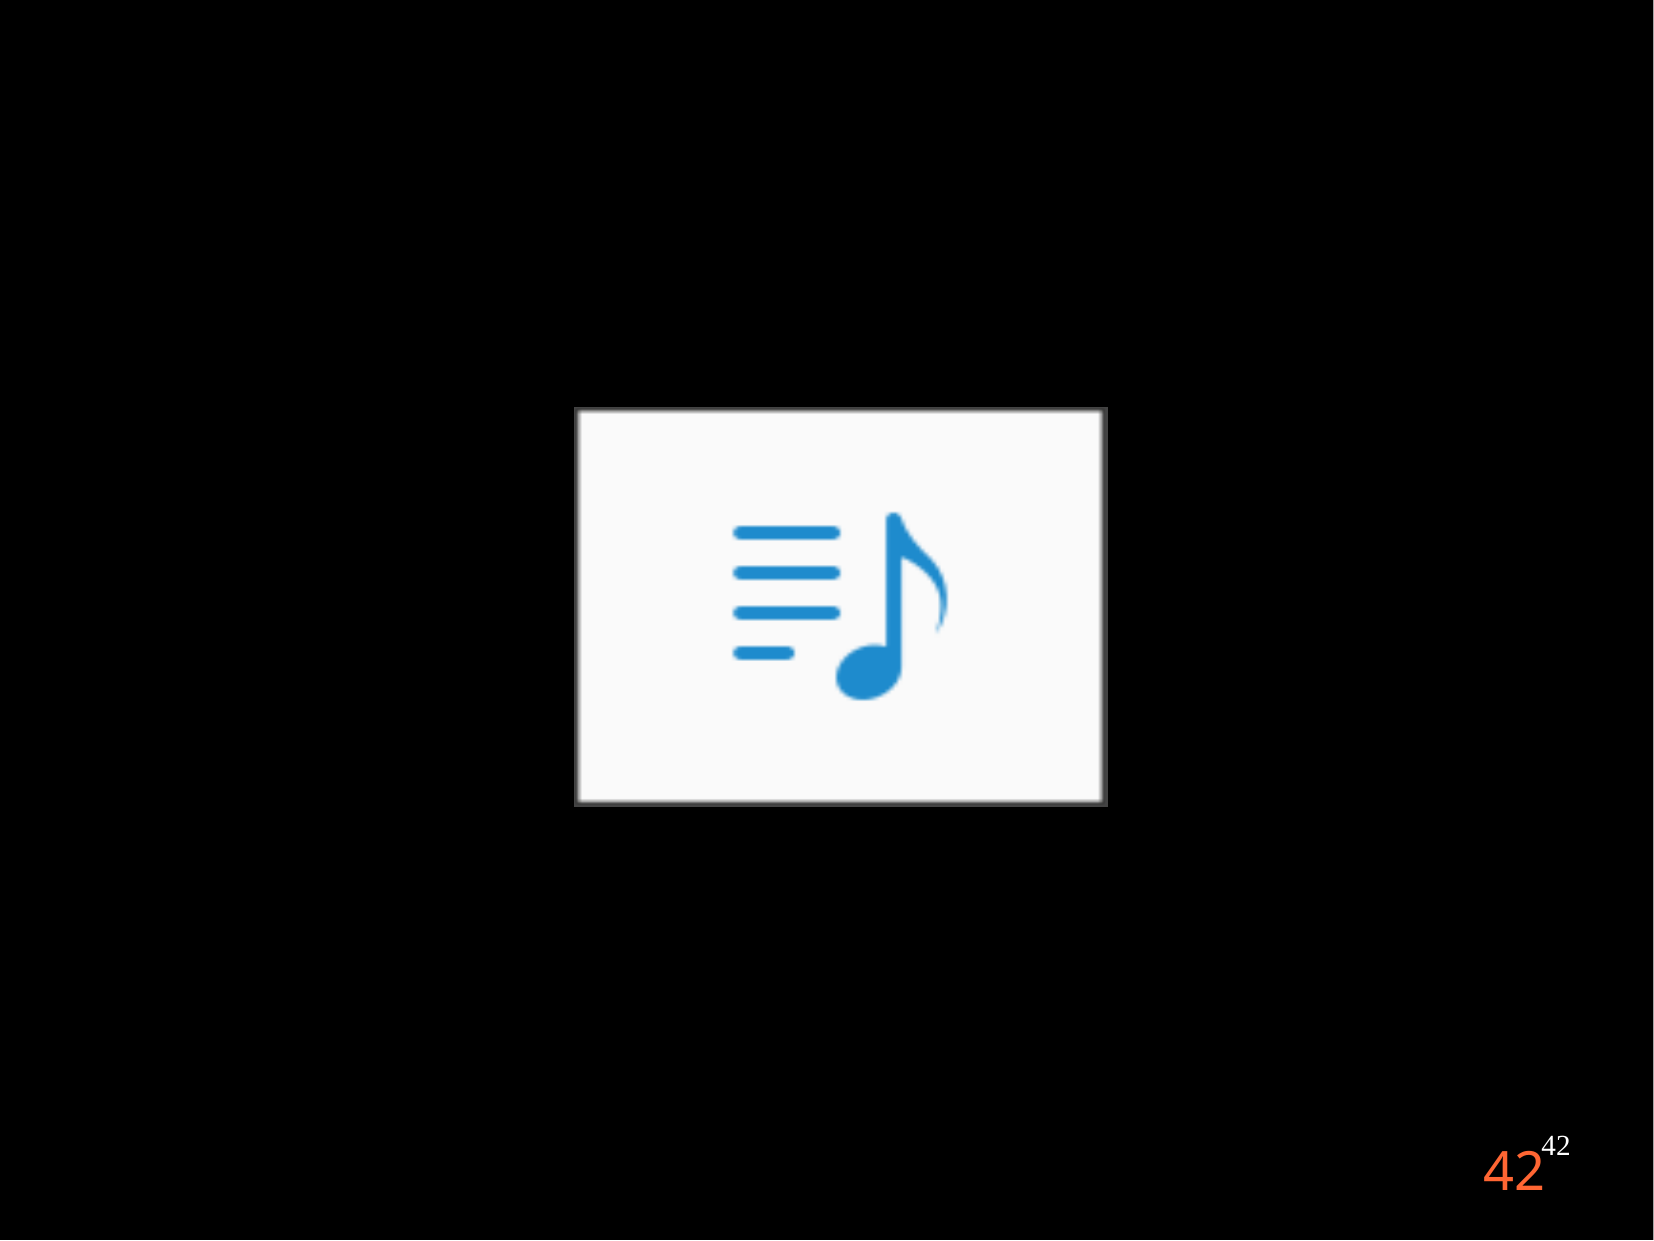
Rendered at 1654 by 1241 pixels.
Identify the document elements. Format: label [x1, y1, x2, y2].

text_box [573, 406, 1110, 808]
